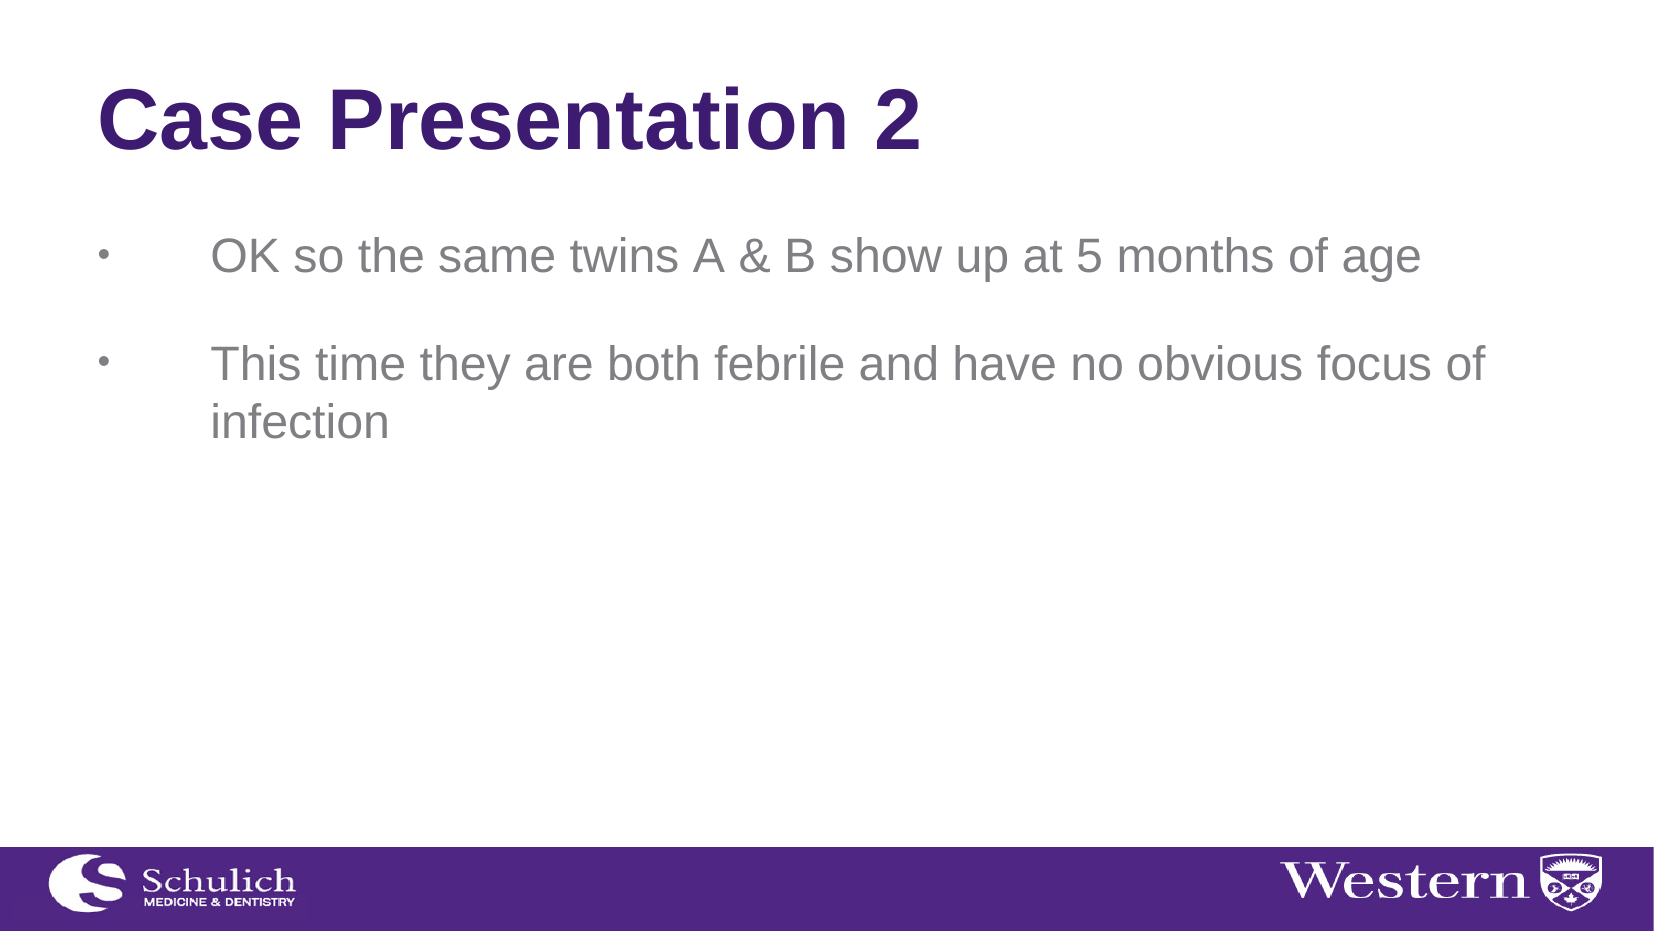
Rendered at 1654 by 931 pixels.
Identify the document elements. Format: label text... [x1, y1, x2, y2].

picture [0, 0, 1654, 931]
list OK so the same twins A & B show up at 5 months of age This time they are both febrile and have no obvious focus of infection [82, 217, 1571, 831]
title Case Presentation 2 [82, 37, 1571, 193]
